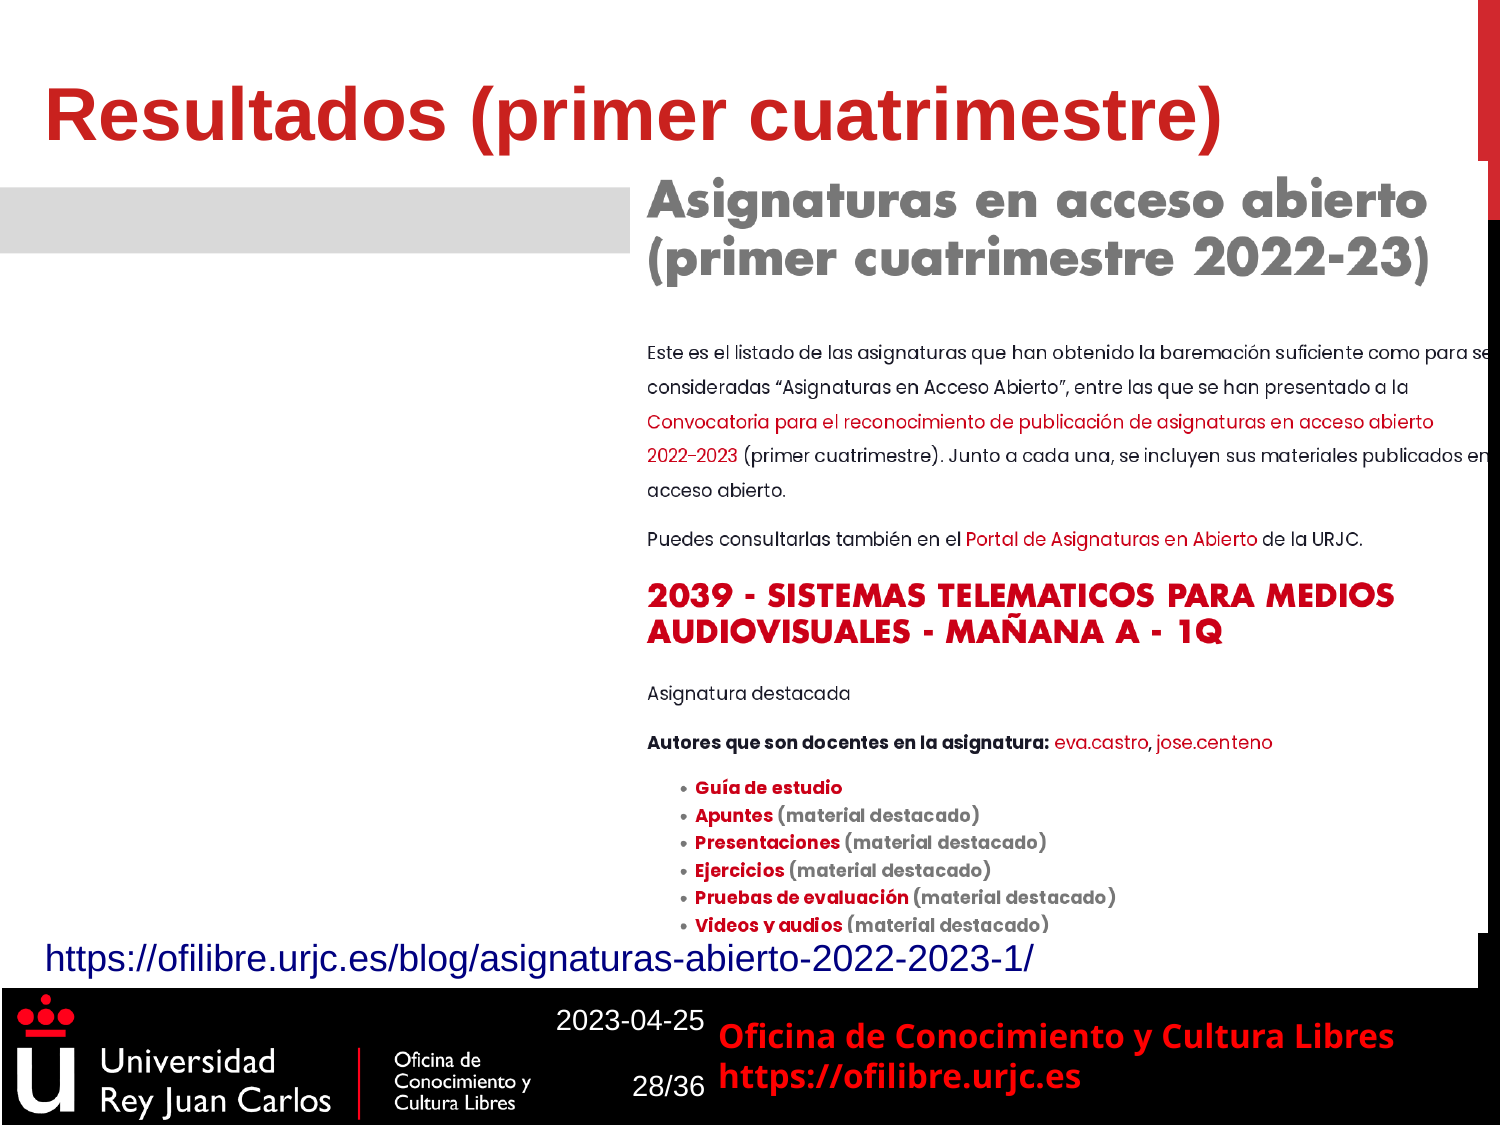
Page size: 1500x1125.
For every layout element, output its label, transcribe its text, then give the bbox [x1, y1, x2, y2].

picture [630, 161, 1488, 934]
text_box https://ofilibre.urjc.es/blog/asignaturas-abierto-2022-2023-1/ [30, 930, 1050, 987]
picture [17, 994, 531, 1120]
text_box Resultados (primer cuatrimestre) [30, 64, 1306, 248]
title [75, 7, 1425, 161]
